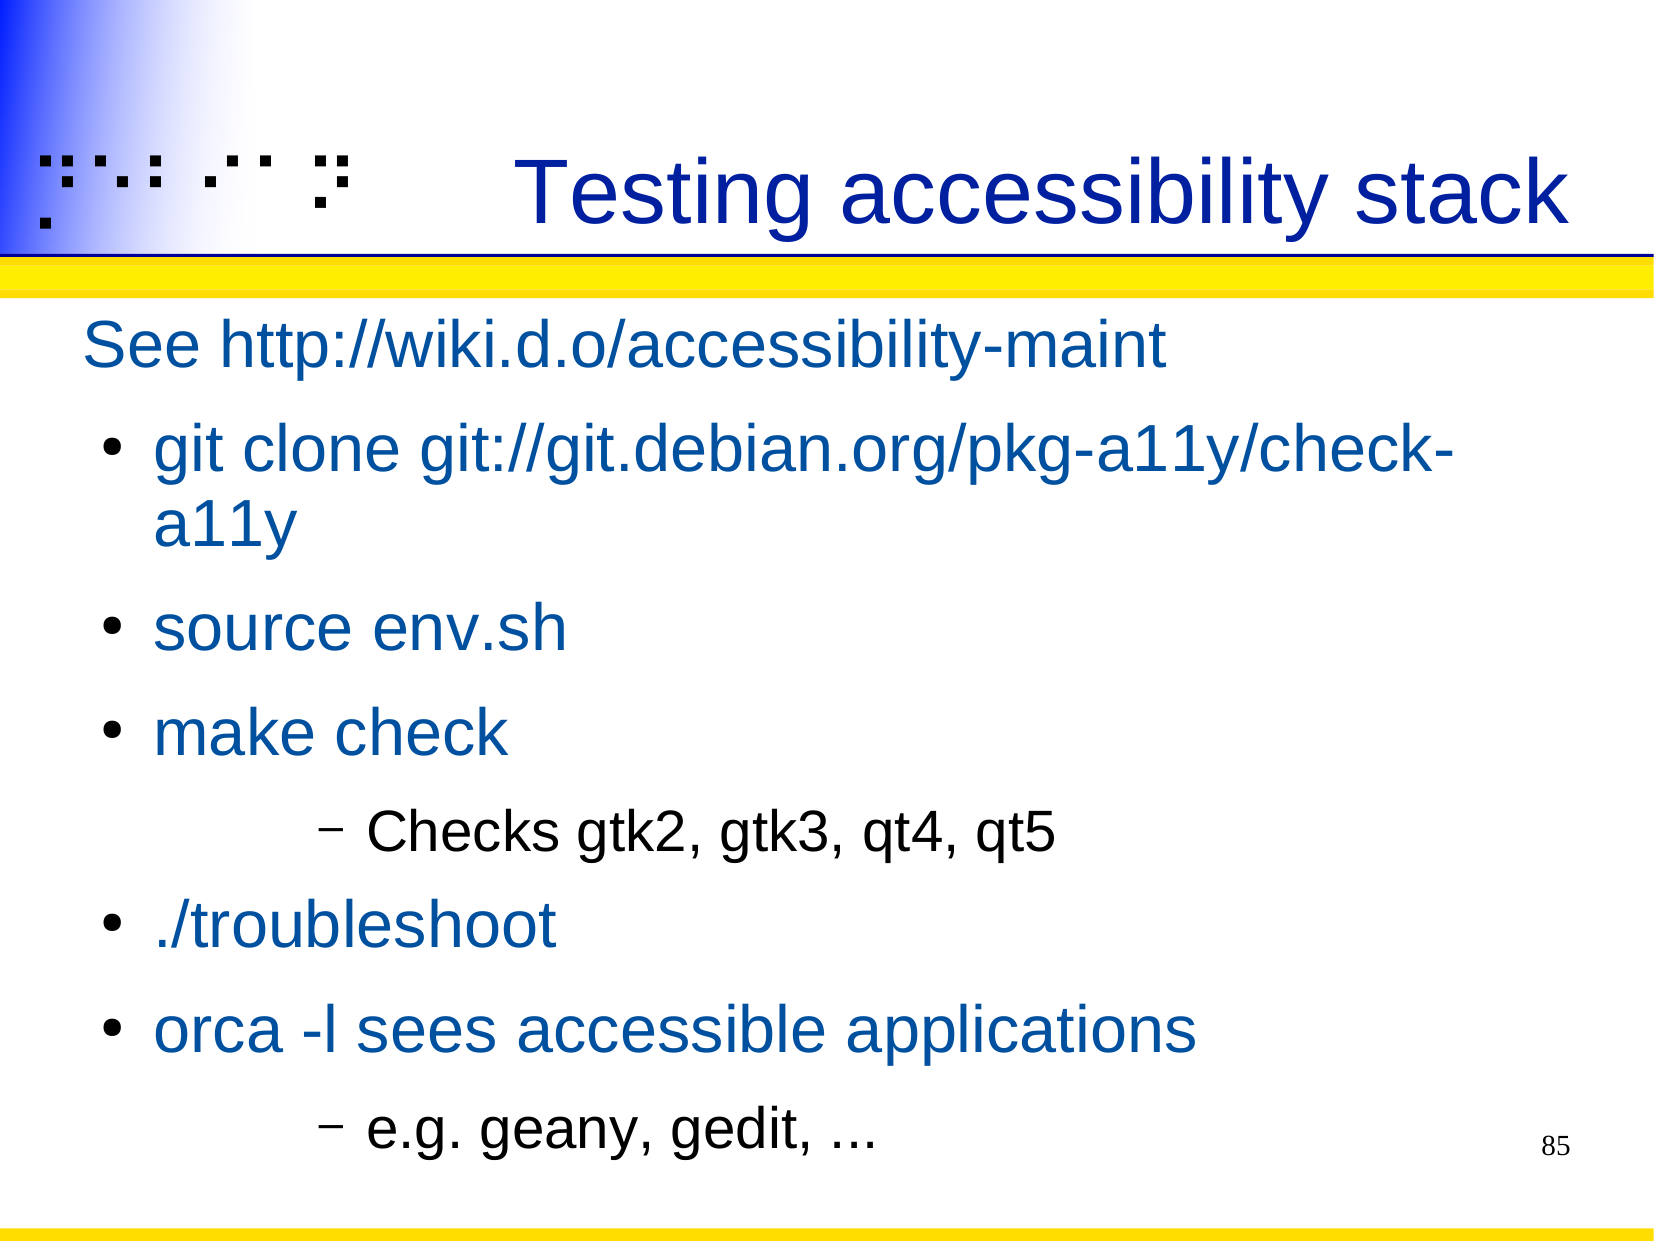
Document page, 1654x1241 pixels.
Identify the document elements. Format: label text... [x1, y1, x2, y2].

list See http://wiki.d.o/accessibility-maint git clone git://git.debian.org/pkg-a11y/check-a11y source env.sh make check Checks gtk2, gtk3, qt4, qt5 ./troubleshoot orca -l sees accessible applications e.g. geany, gedit, ... [82, 307, 1571, 1168]
title Testing accessibility stack [372, 126, 1571, 257]
